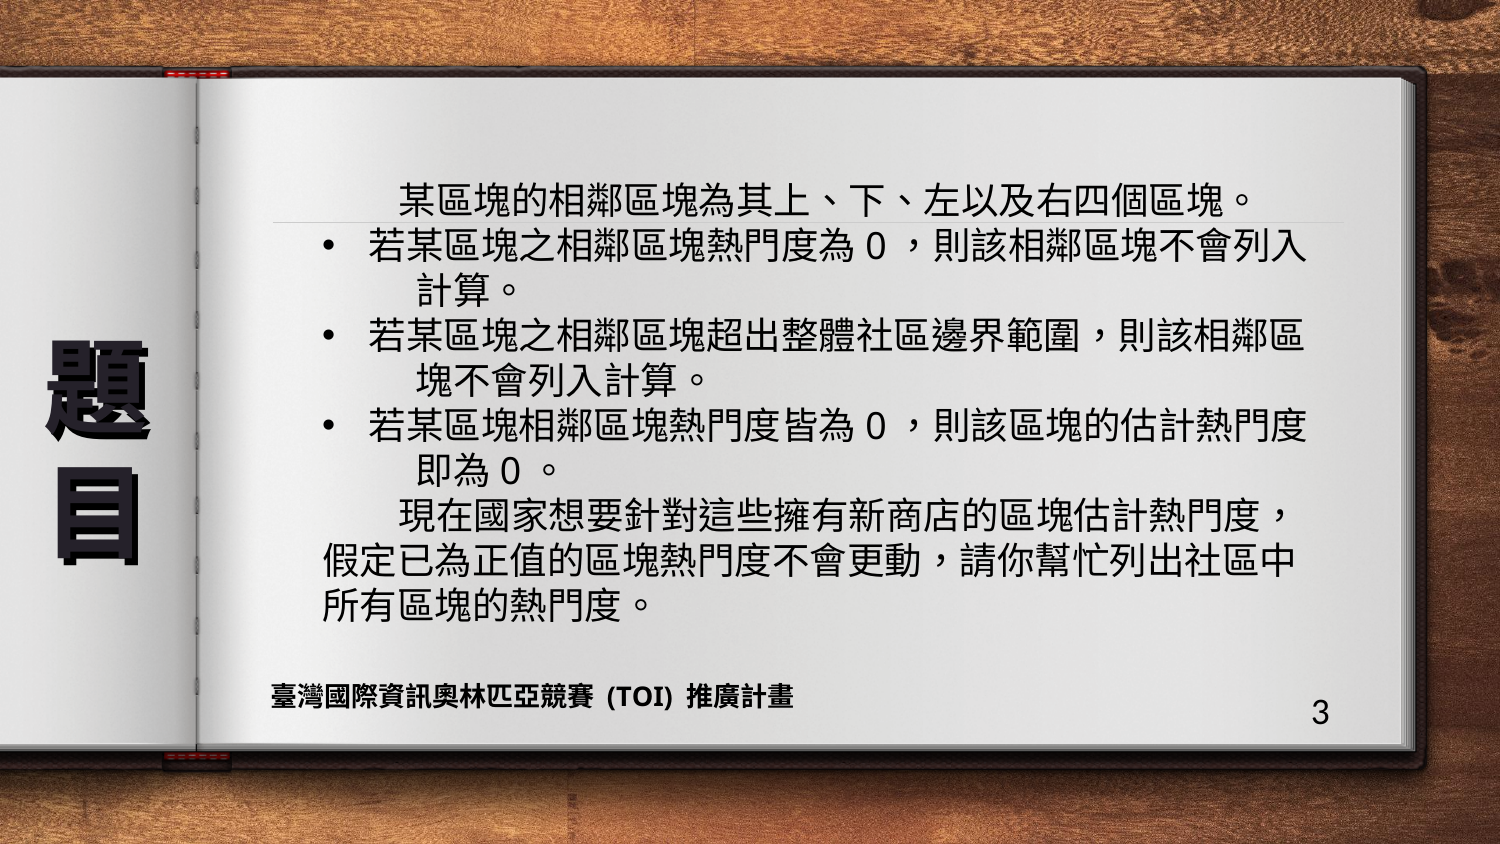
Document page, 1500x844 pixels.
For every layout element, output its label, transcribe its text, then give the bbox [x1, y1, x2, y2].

text_box [1295, 672, 1386, 737]
title 題 目 [28, 306, 210, 552]
text_box 某區塊的相鄰區塊為其上、下、左以及右四個區塊。 若某區塊之相鄰區塊熱門度為0，則該相鄰區塊不會列入計算。 若某區塊之相鄰區塊超出整體社區邊界範圍，則該相鄰區塊不會列入計算。 若某區塊相鄰區塊熱門度皆為0，則該區塊的估計熱門度即為0。 現在國家想要針對這些擁有新商店的區塊估計熱門度，假定已為正值的區塊熱門度不會更動，請你幫忙列出社區中所有區塊的熱門度。 [307, 80, 1341, 635]
